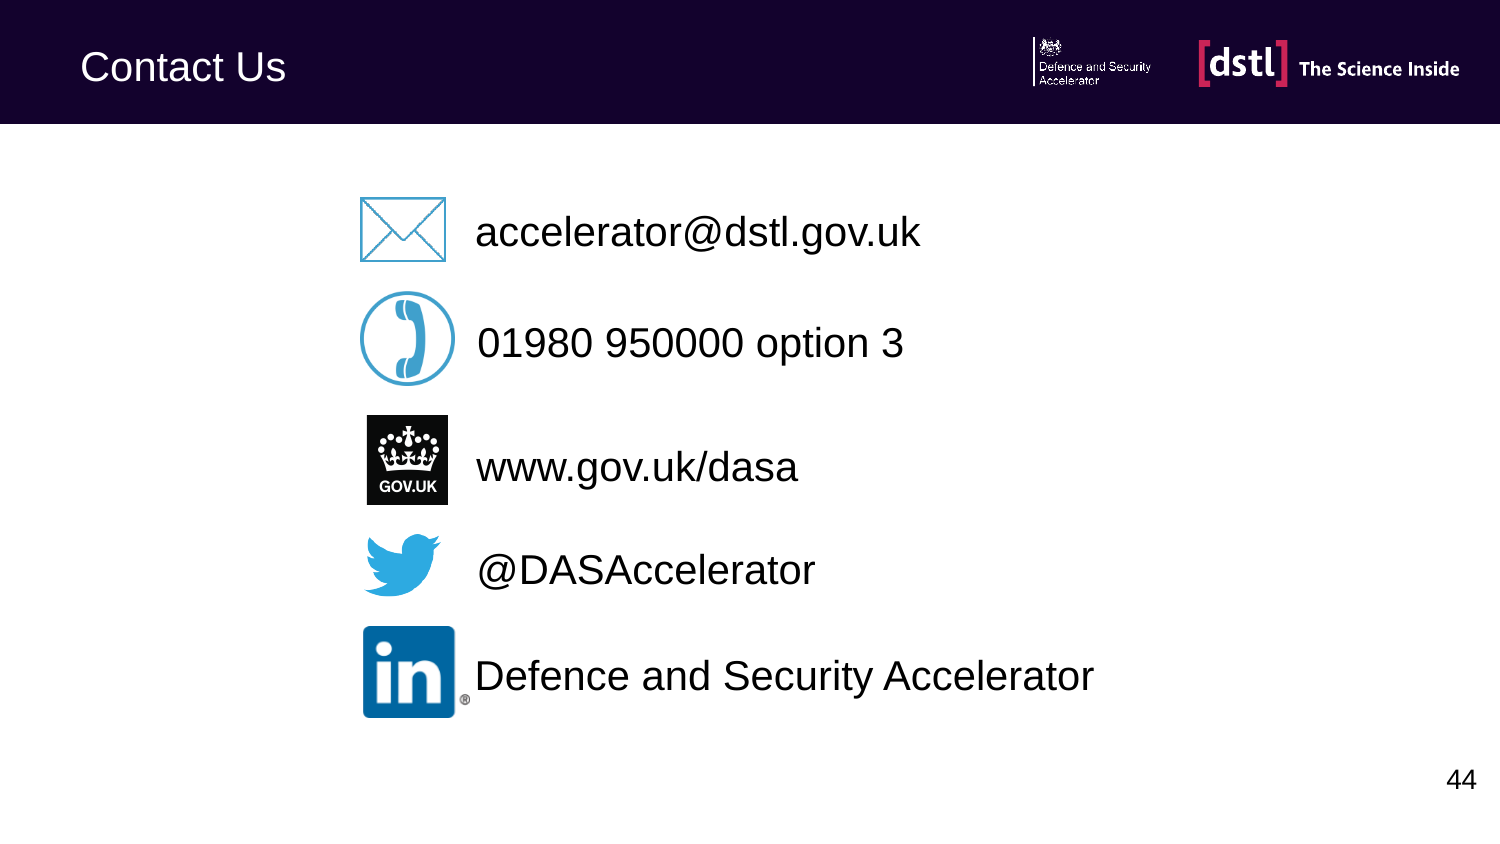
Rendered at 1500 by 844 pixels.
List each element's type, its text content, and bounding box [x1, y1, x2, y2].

text_box www.gov.uk/dasa [461, 432, 816, 499]
picture [366, 415, 448, 505]
text_box Contact Us [64, 32, 304, 98]
text_box @DASAccelerator [461, 535, 834, 601]
picture [360, 291, 455, 386]
picture [362, 626, 470, 718]
picture [1033, 37, 1151, 87]
picture [364, 534, 441, 597]
text_box accelerator@dstl.gov.uk [460, 197, 939, 264]
picture [360, 197, 446, 262]
text_box 01980 950000 option 3 [462, 308, 923, 374]
text_box Defence and Security Accelerator [459, 641, 1114, 708]
